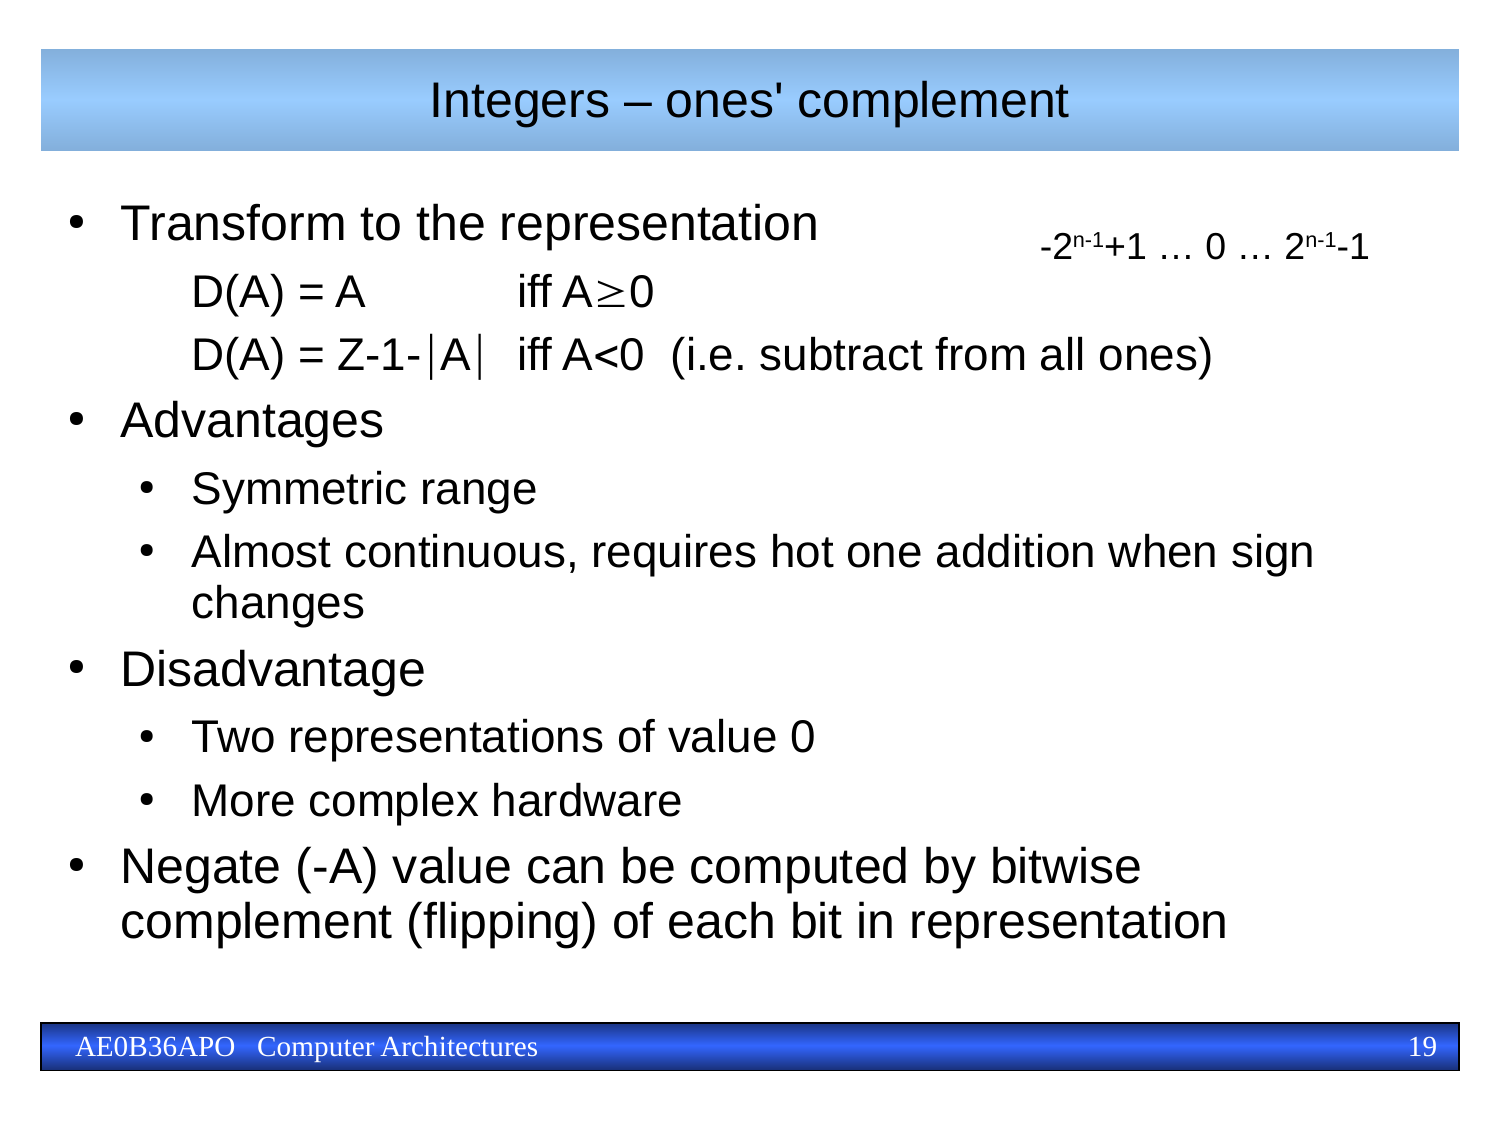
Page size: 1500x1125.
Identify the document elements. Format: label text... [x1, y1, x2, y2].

list Transform to the representation D(A) = A iff A≥0 D(A) = Z-1-∣A∣ iff A<0 (i.e. subtract from all ones) Advantages Symmetric range Almost continuous, requires hot one addition when sign changes Disadvantage Two representations of value 0 More complex hardware Negate (-A) value can be computed by bitwise complement (flipping) of each bit in representation [50, 195, 1400, 1013]
title Integers – ones' complement [41, 49, 1459, 151]
text_box -2n-1+1 … 0 … 2n-1-1 [1024, 218, 1425, 275]
